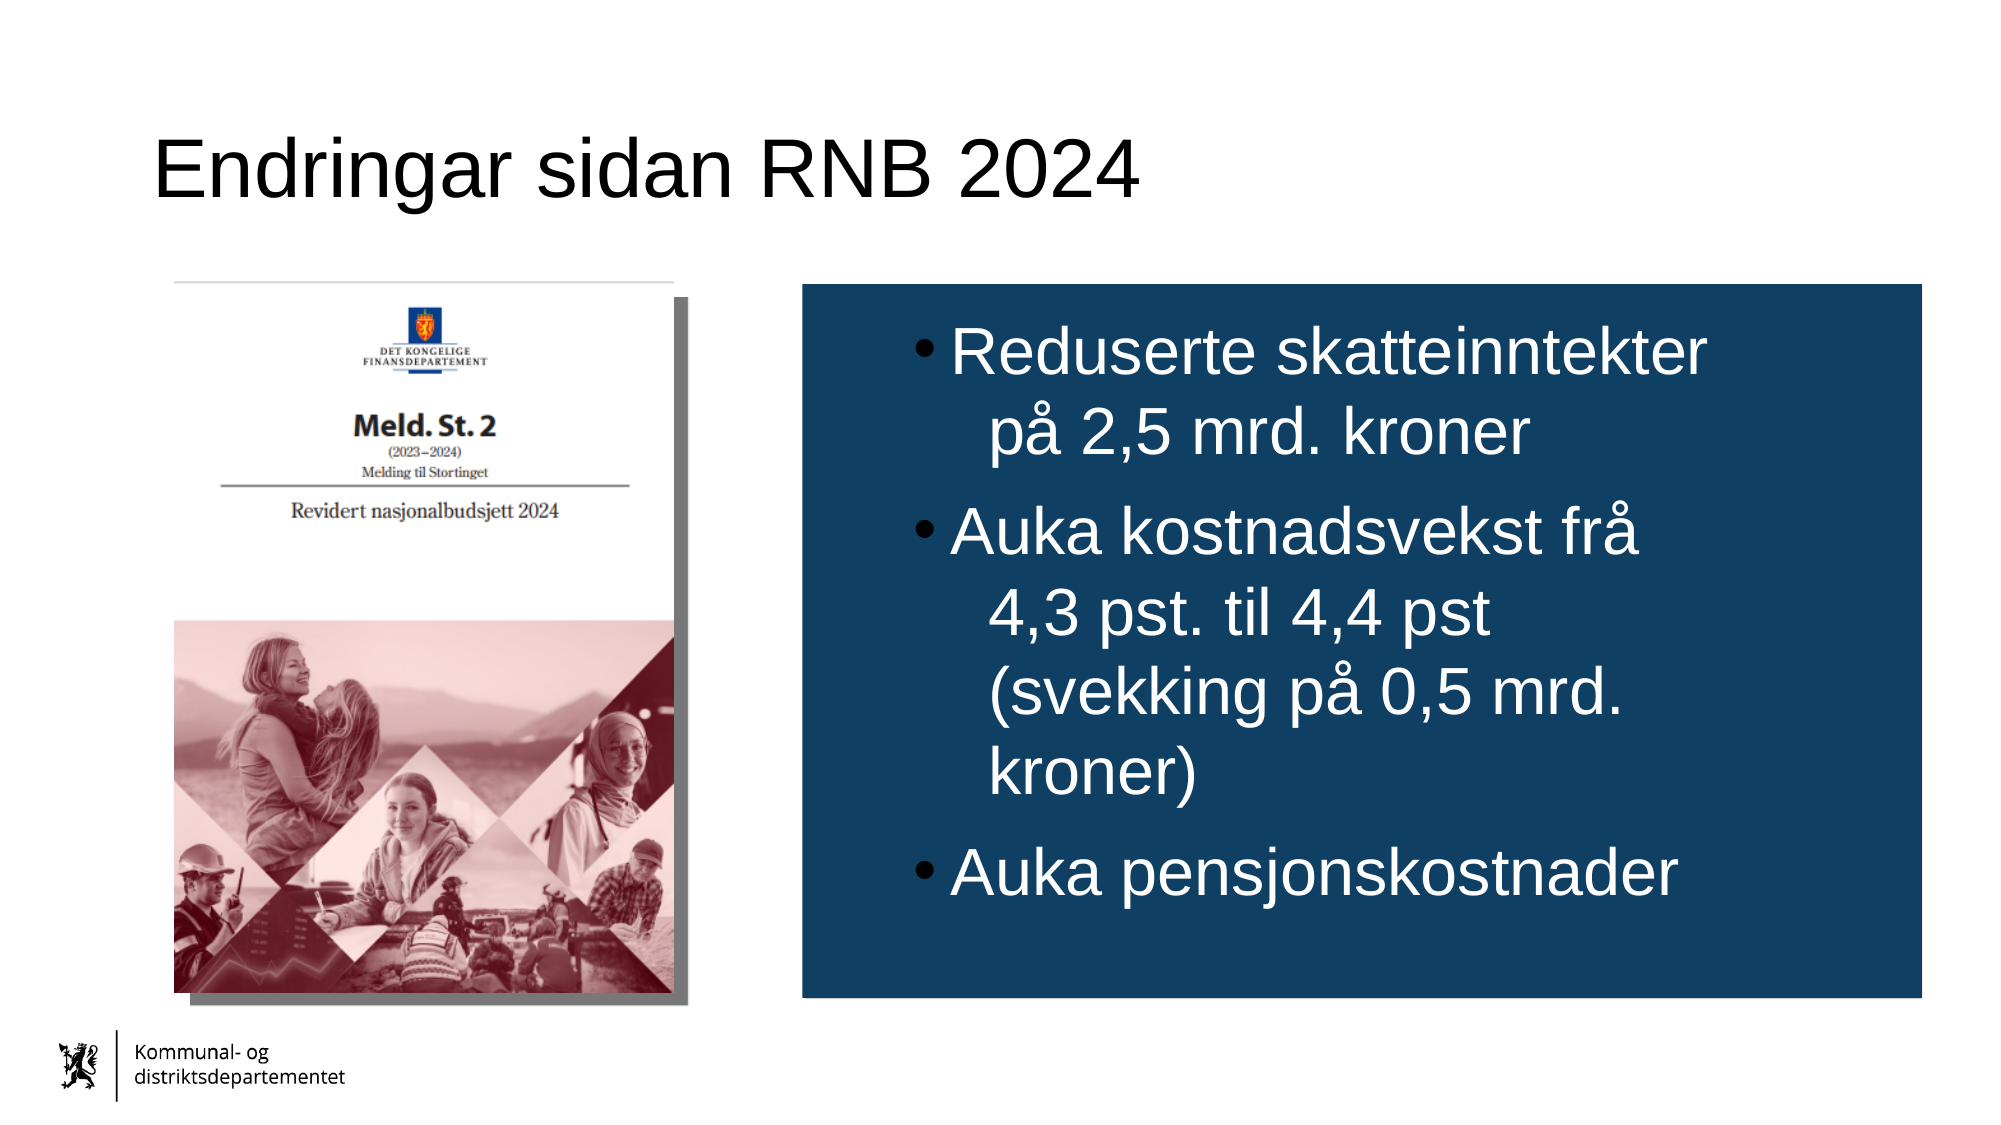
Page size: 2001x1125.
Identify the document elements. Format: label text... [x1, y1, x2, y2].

text_box Reduserte skatteinntekter på 2,5 mrd. kroner Auka kostnadsvekst frå 4,3 pst. til 4,4 pst (svekking på 0,5 mrd. kroner) Auka pensjonskostnader [898, 299, 1762, 993]
text_box [802, 284, 1922, 998]
title Endringar sidan RNB 2024 [137, 59, 1614, 278]
picture [174, 281, 674, 993]
